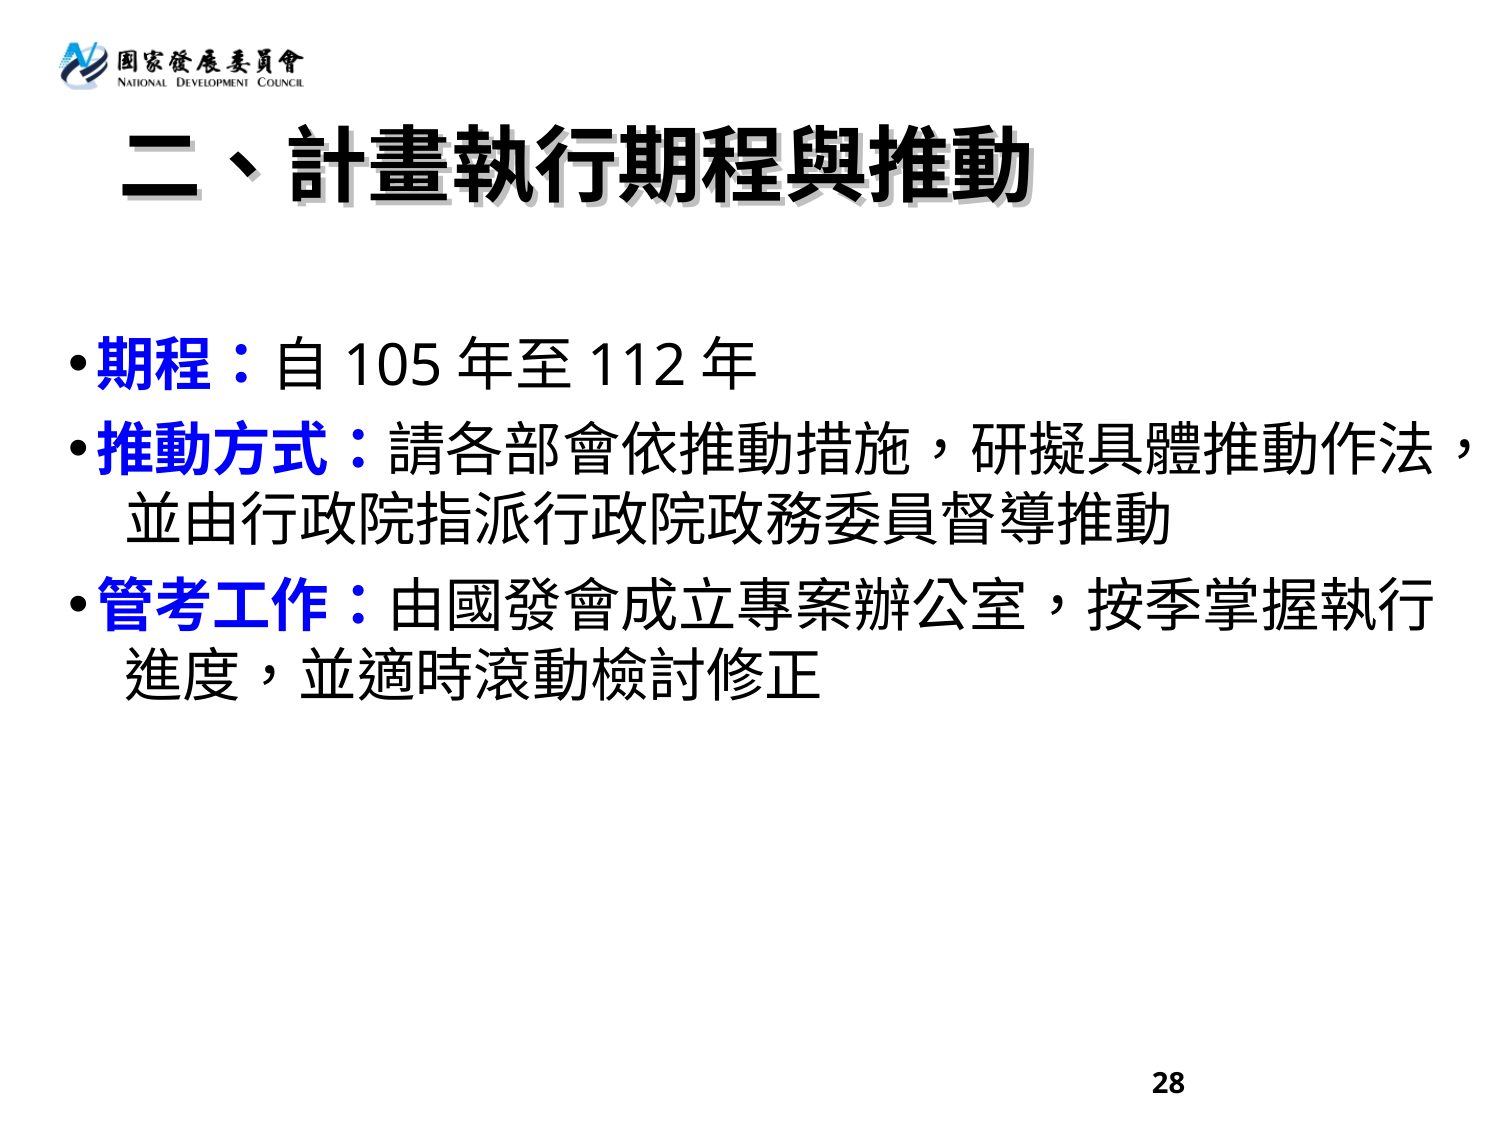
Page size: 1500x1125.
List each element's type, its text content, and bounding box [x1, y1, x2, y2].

text_box 28 [1136, 1054, 1487, 1115]
list 期程：自105年至112年 推動方式：請各部會依推動措施，研擬具體推動作法，並由行政院指派行政院政務委員督導推動 管考工作：由國發會成立專案辦公室，按季掌握執行進度，並適時滾動檢討修正 [53, 319, 1452, 1064]
title 二、計畫執行期程與推動 [103, 59, 1397, 278]
